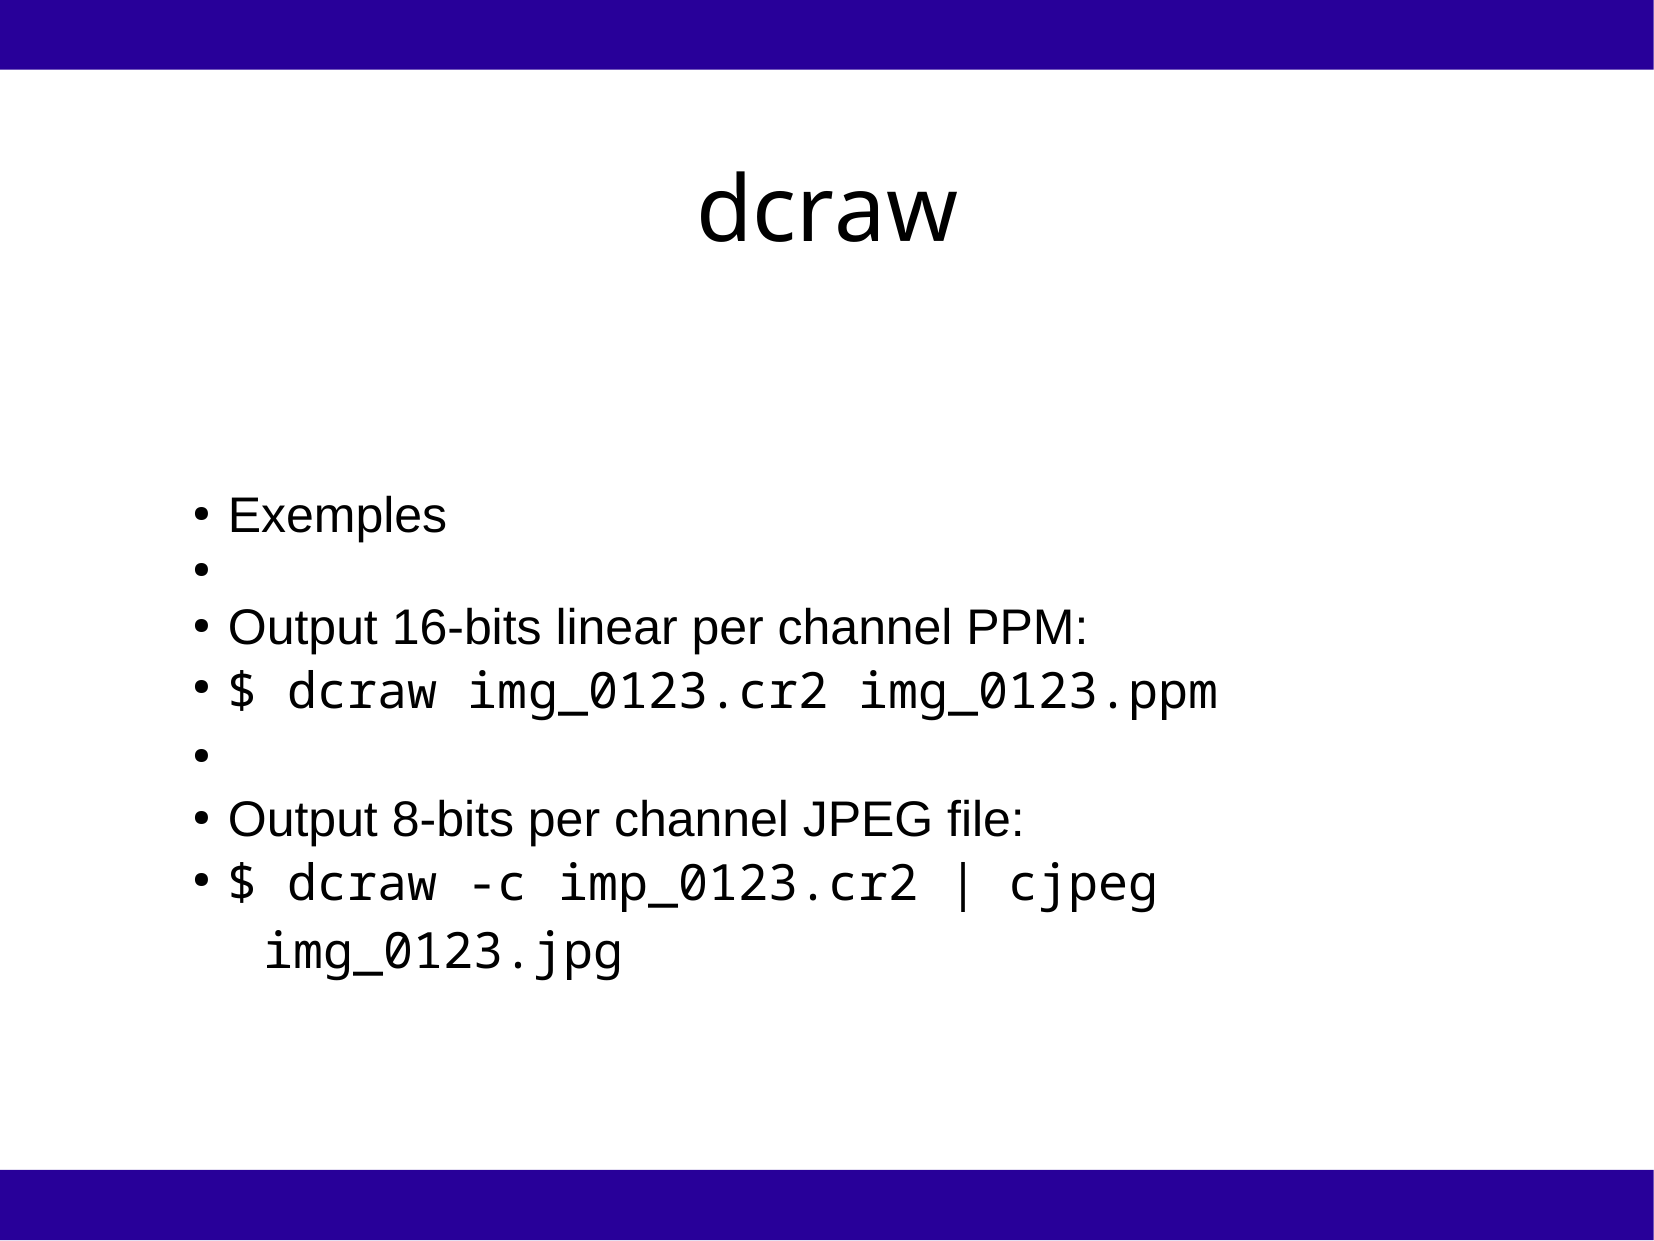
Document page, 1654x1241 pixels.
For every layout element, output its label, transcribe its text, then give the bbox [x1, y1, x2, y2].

subtitle Exemples Output 16-bits linear per channel PPM: $ dcraw img_0123.cr2 img_0123.ppm Output 8-bits per channel JPEG file: $ dcraw -c imp_0123.cr2 | cjpeg img_0123.jpg [121, 344, 1534, 1127]
title dcraw [121, 102, 1534, 311]
